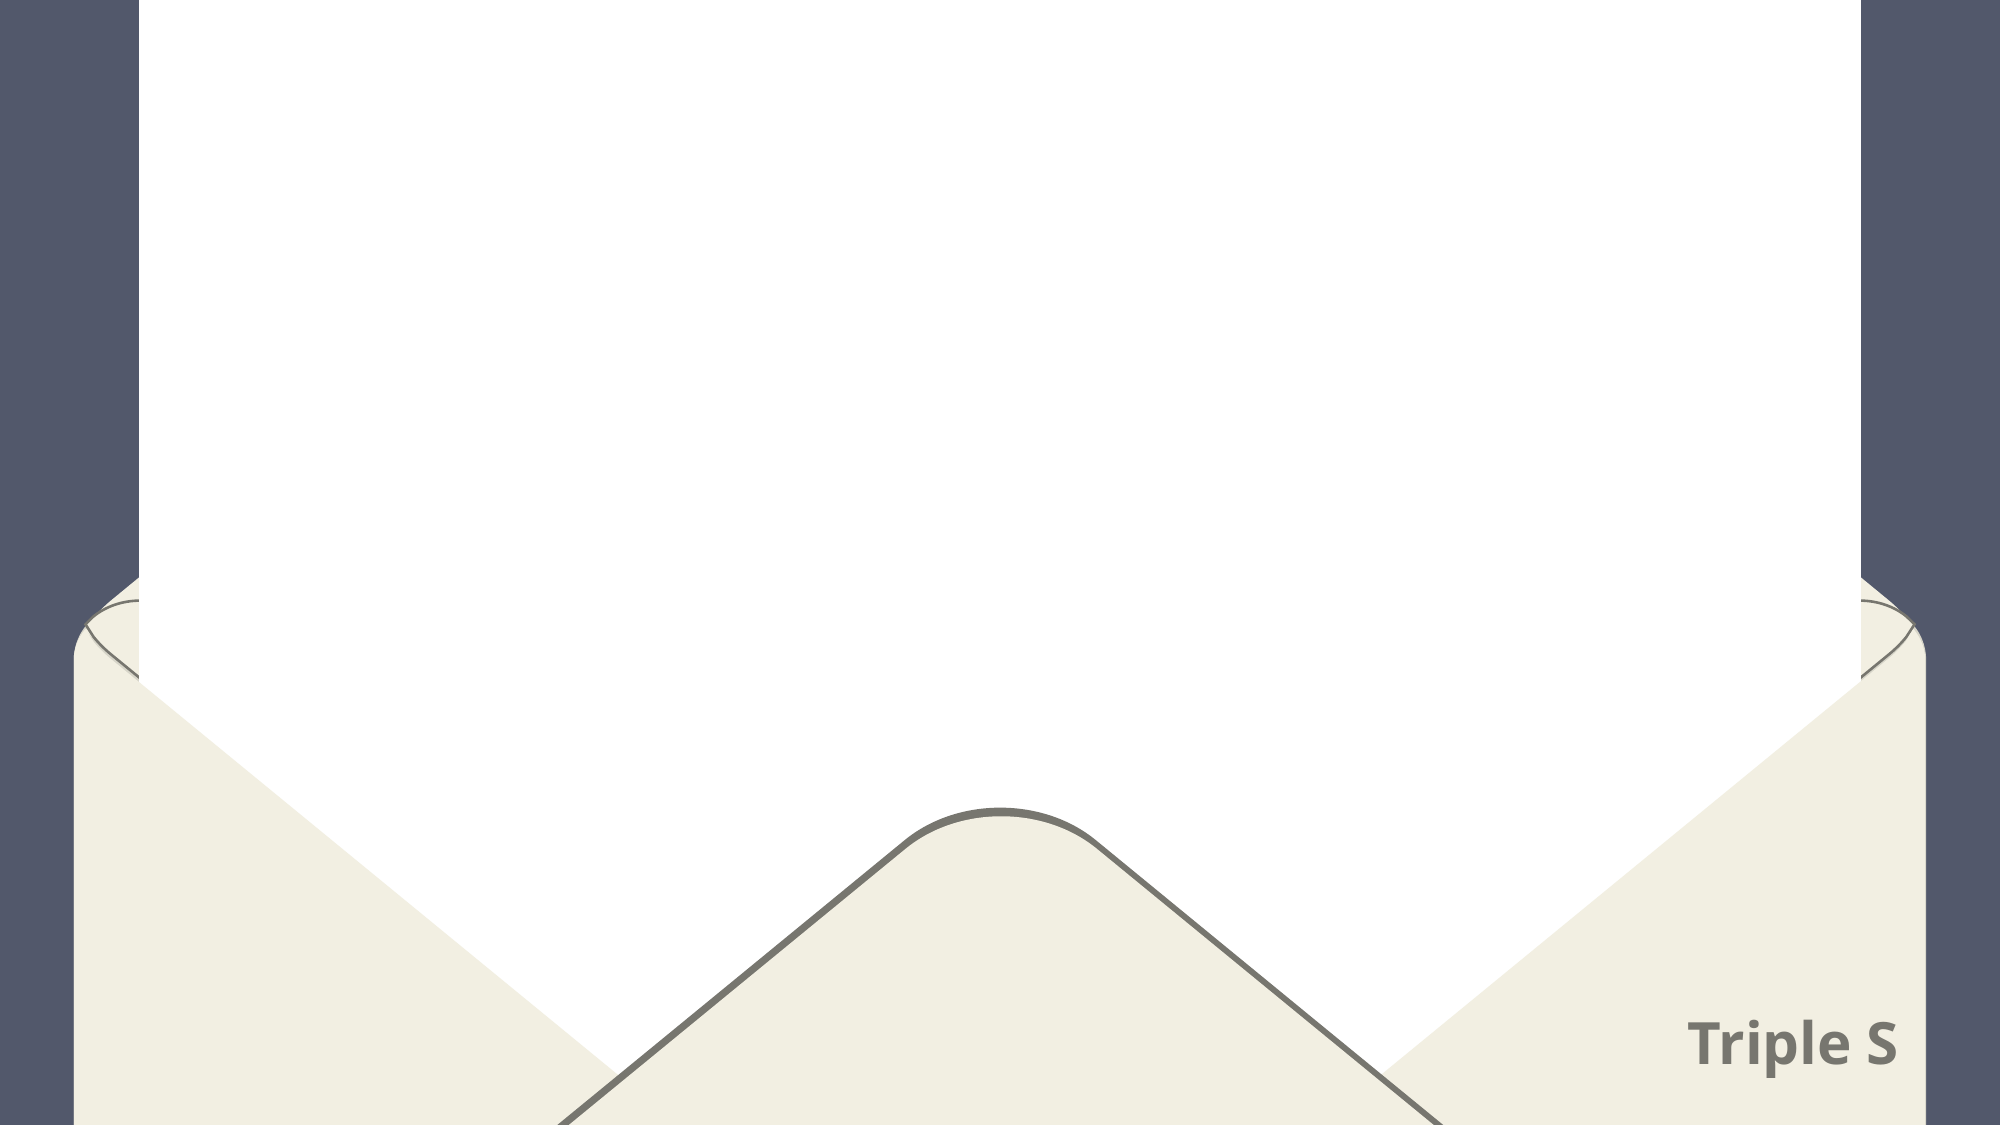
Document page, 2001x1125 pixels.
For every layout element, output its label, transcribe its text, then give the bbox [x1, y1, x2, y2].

text_box [73, 0, 1927, 1125]
text_box Triple S [1672, 998, 1915, 1085]
